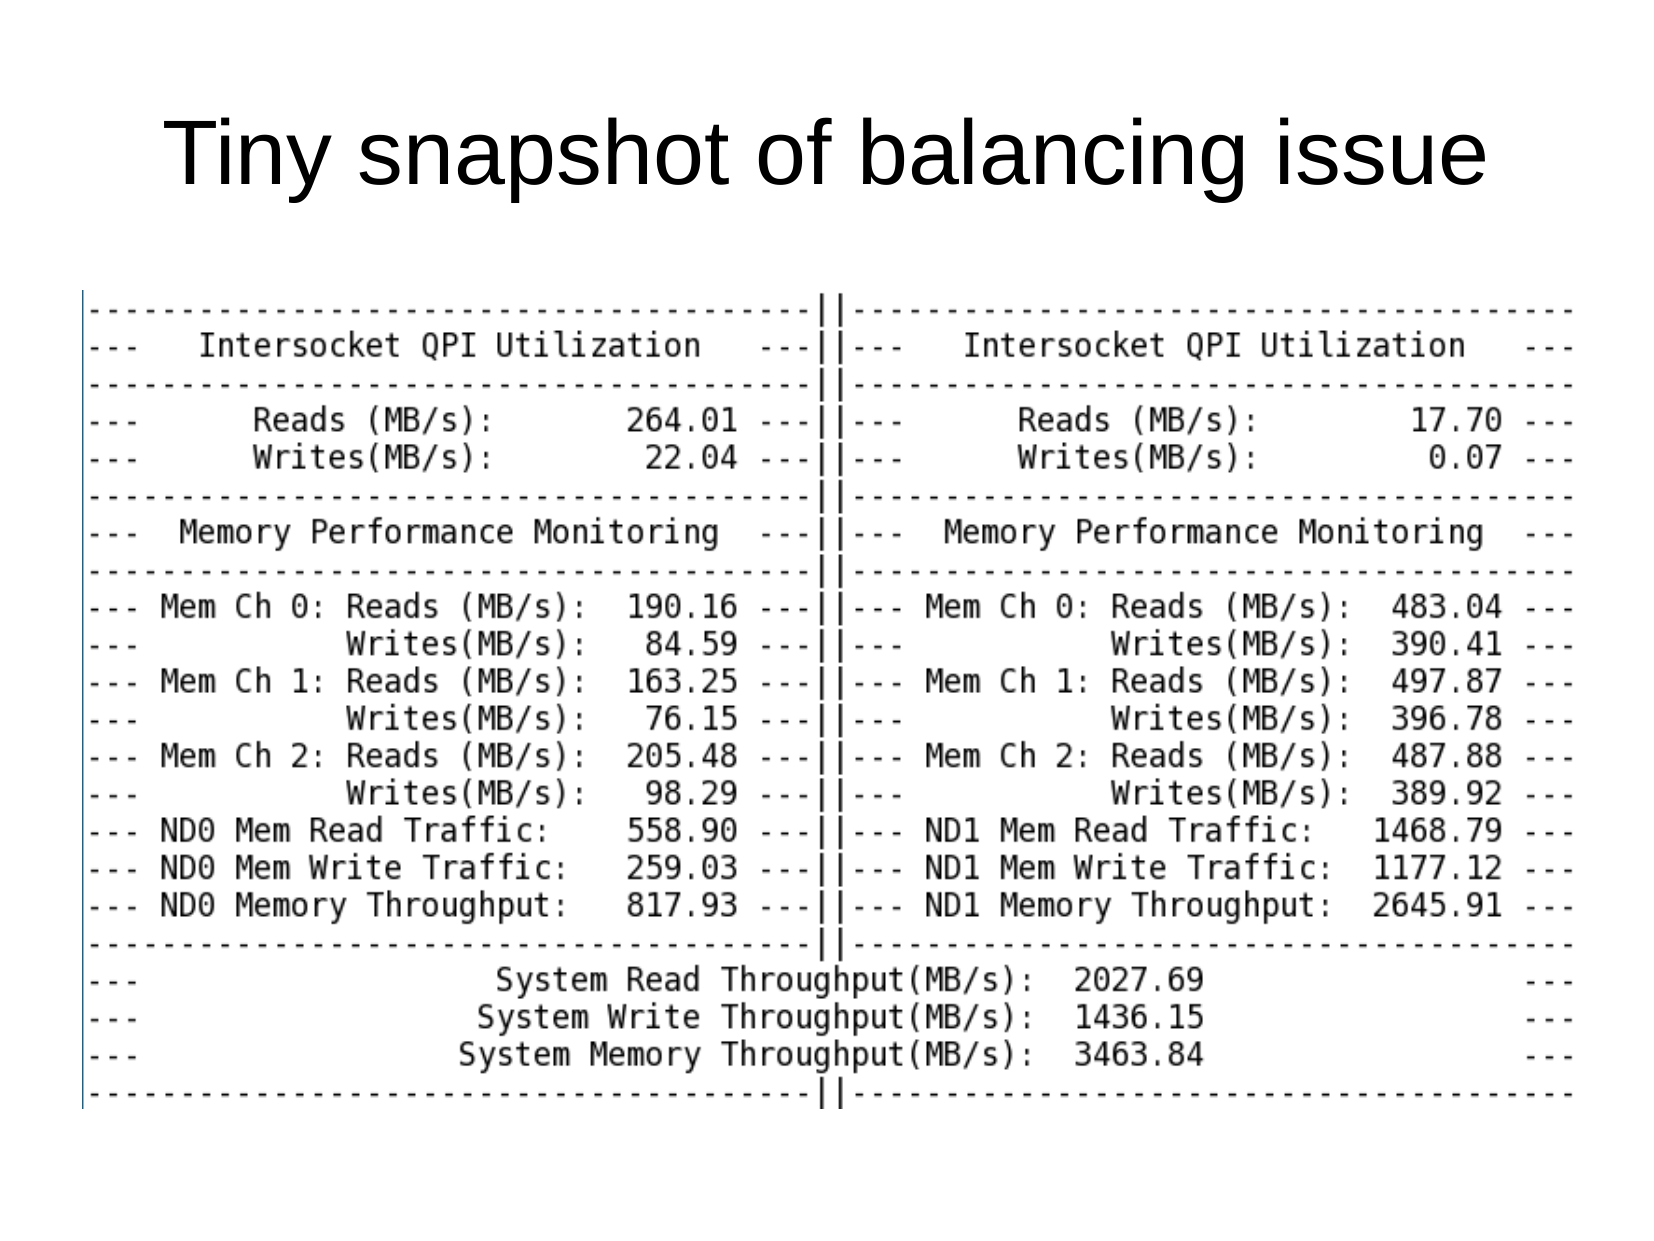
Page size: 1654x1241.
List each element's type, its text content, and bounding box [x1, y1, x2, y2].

picture [82, 290, 1576, 1109]
title Tiny snapshot of balancing issue [82, 49, 1571, 257]
